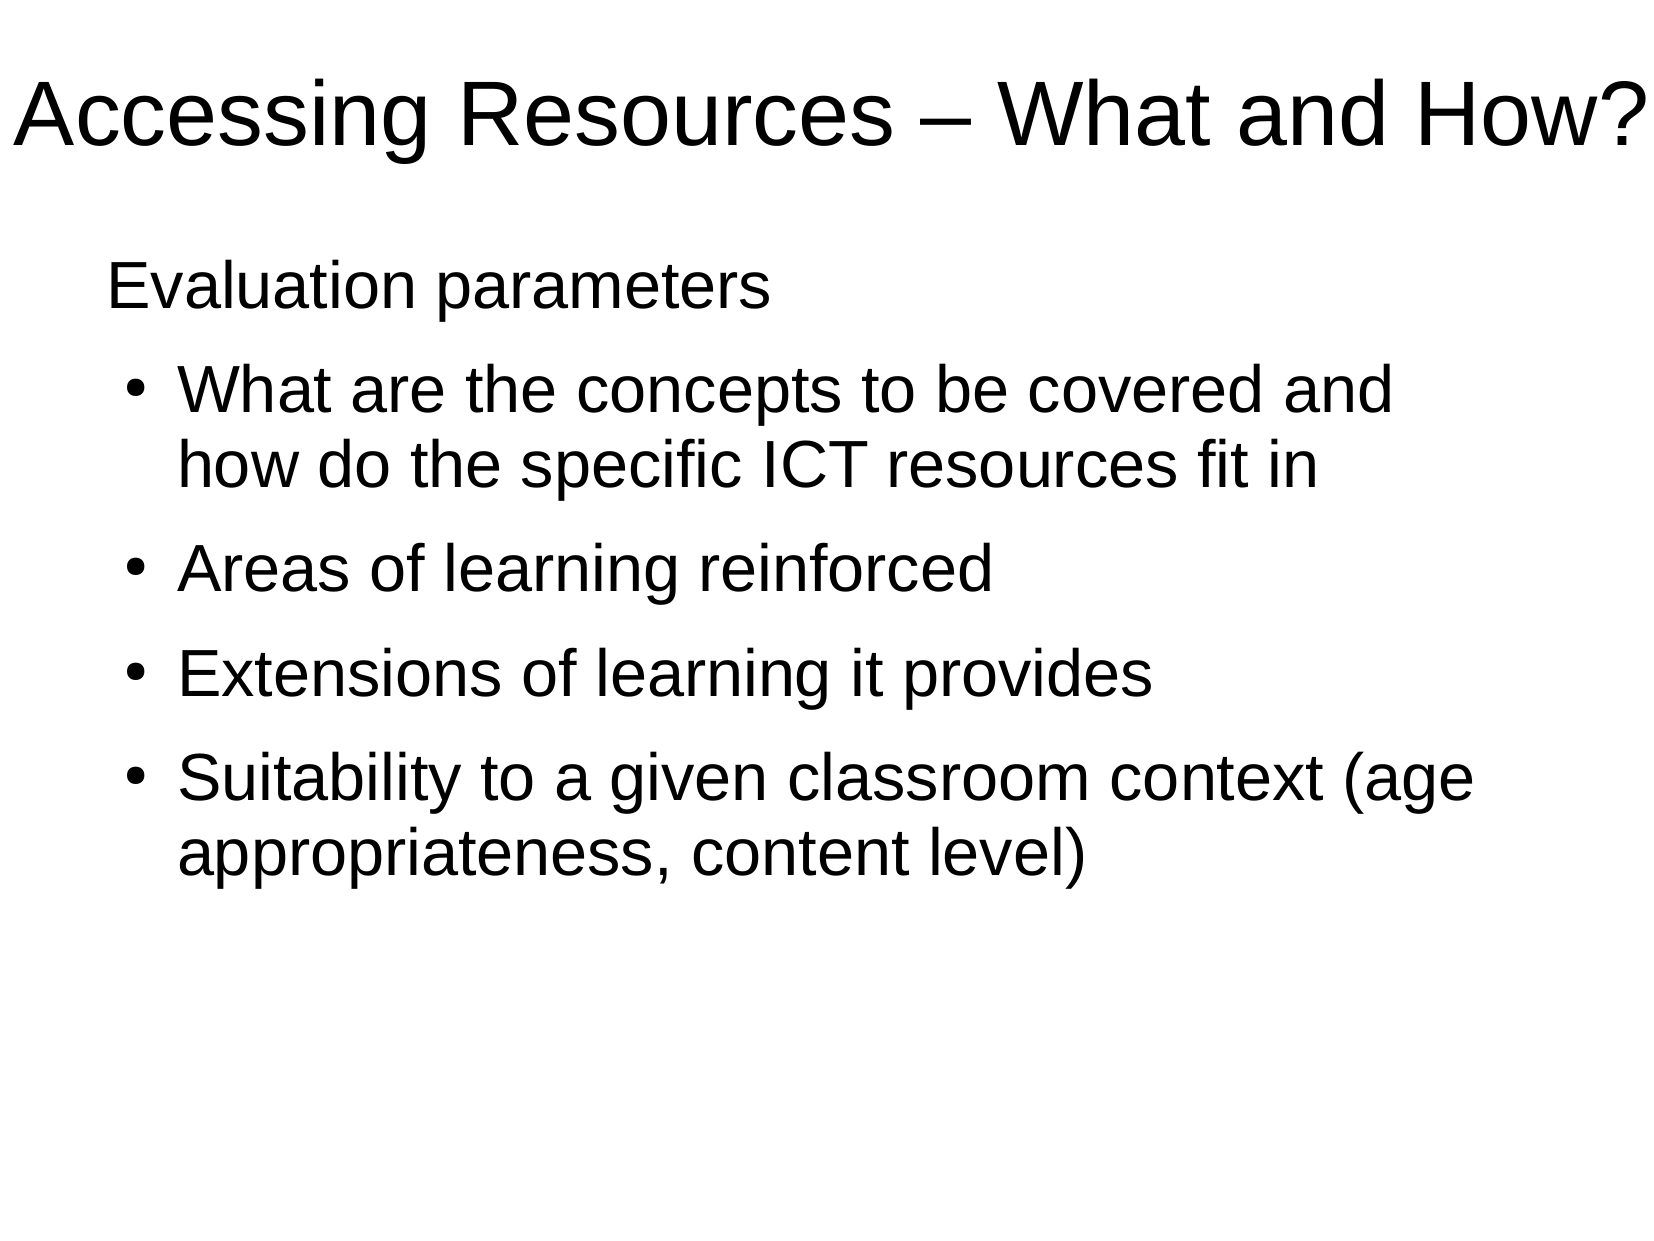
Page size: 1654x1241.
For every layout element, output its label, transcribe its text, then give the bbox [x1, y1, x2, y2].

title Accessing Resources – What and How? [0, 62, 1654, 166]
list Evaluation parameters What are the concepts to be covered and how do the specific ICT resources fit in Areas of learning reinforced Extensions of learning it provides Suitability to a given classroom context (age appropriateness, content level) [106, 248, 1654, 1241]
